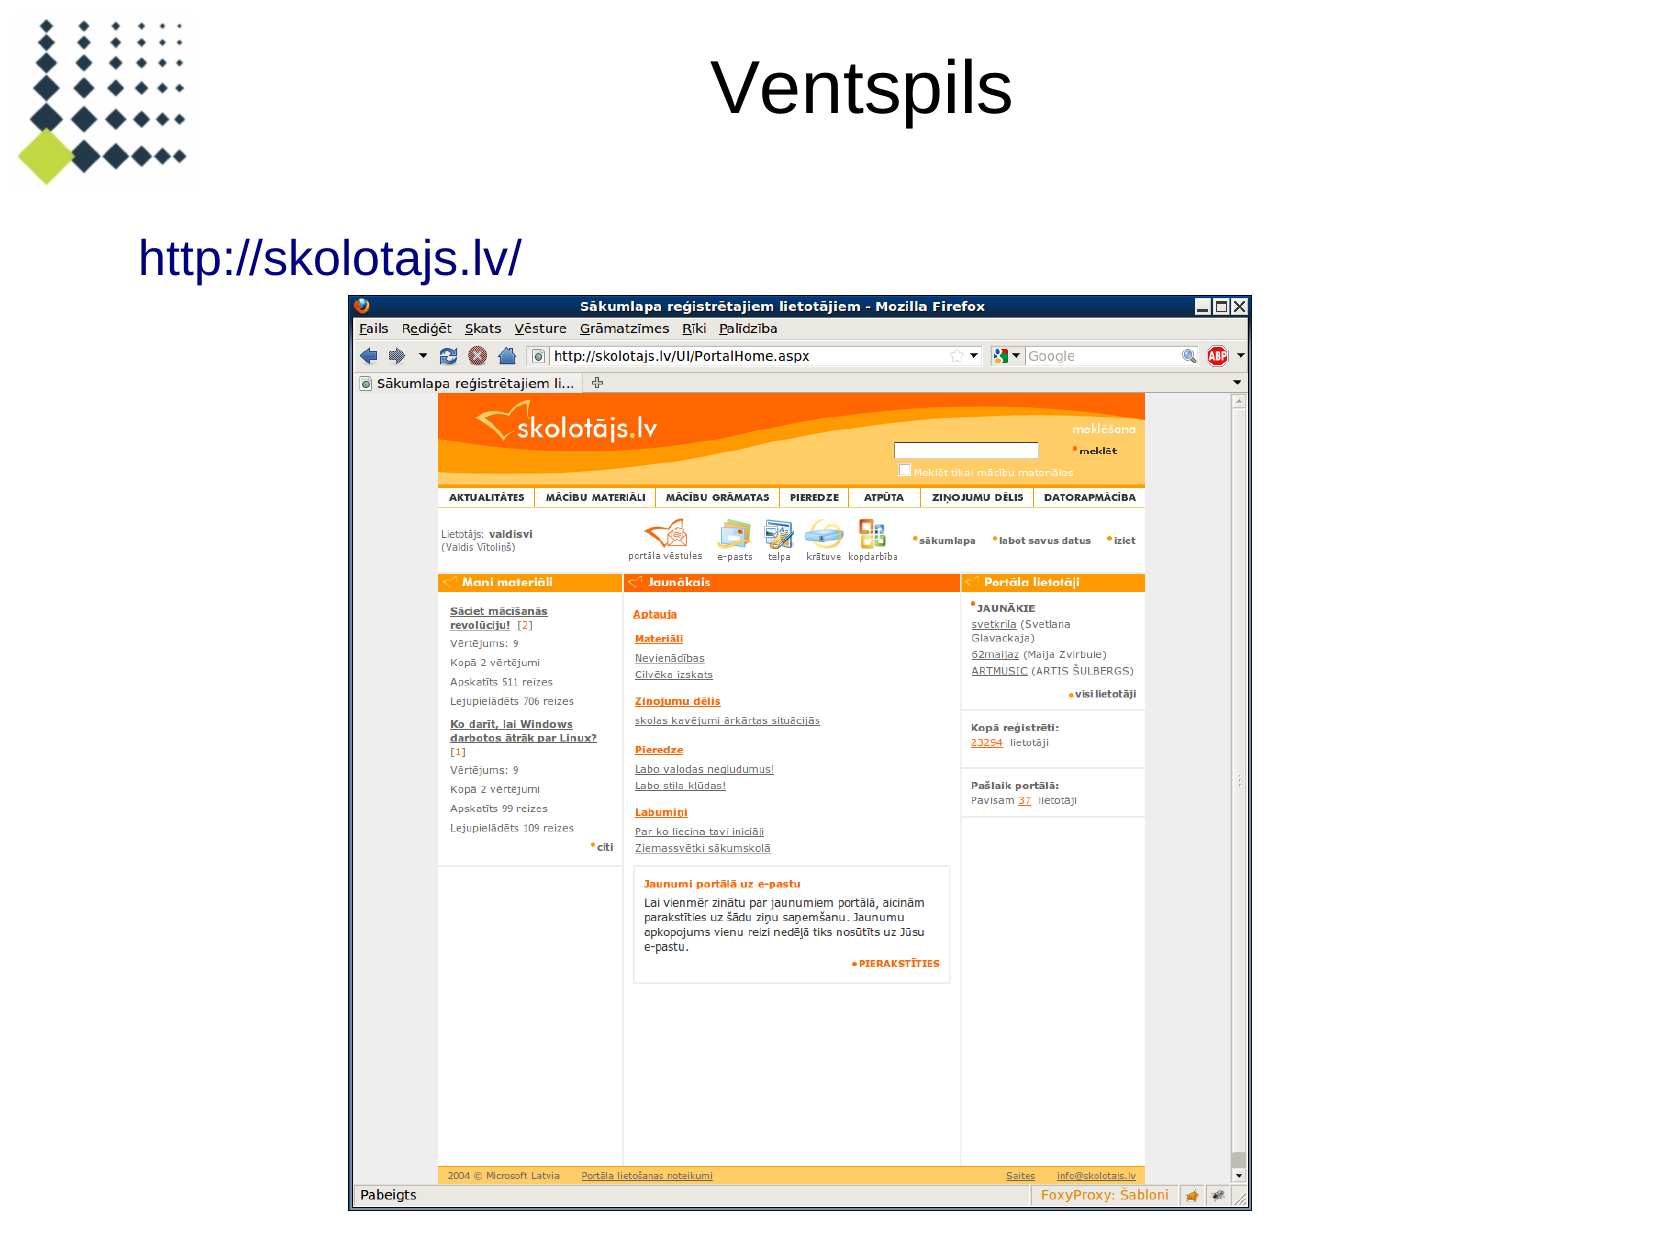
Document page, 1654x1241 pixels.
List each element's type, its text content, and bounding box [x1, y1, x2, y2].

picture [348, 295, 1252, 1211]
picture [12, 12, 196, 189]
list http://skolotajs.lv/ [82, 230, 1569, 1101]
title Ventspils [153, 48, 1571, 133]
